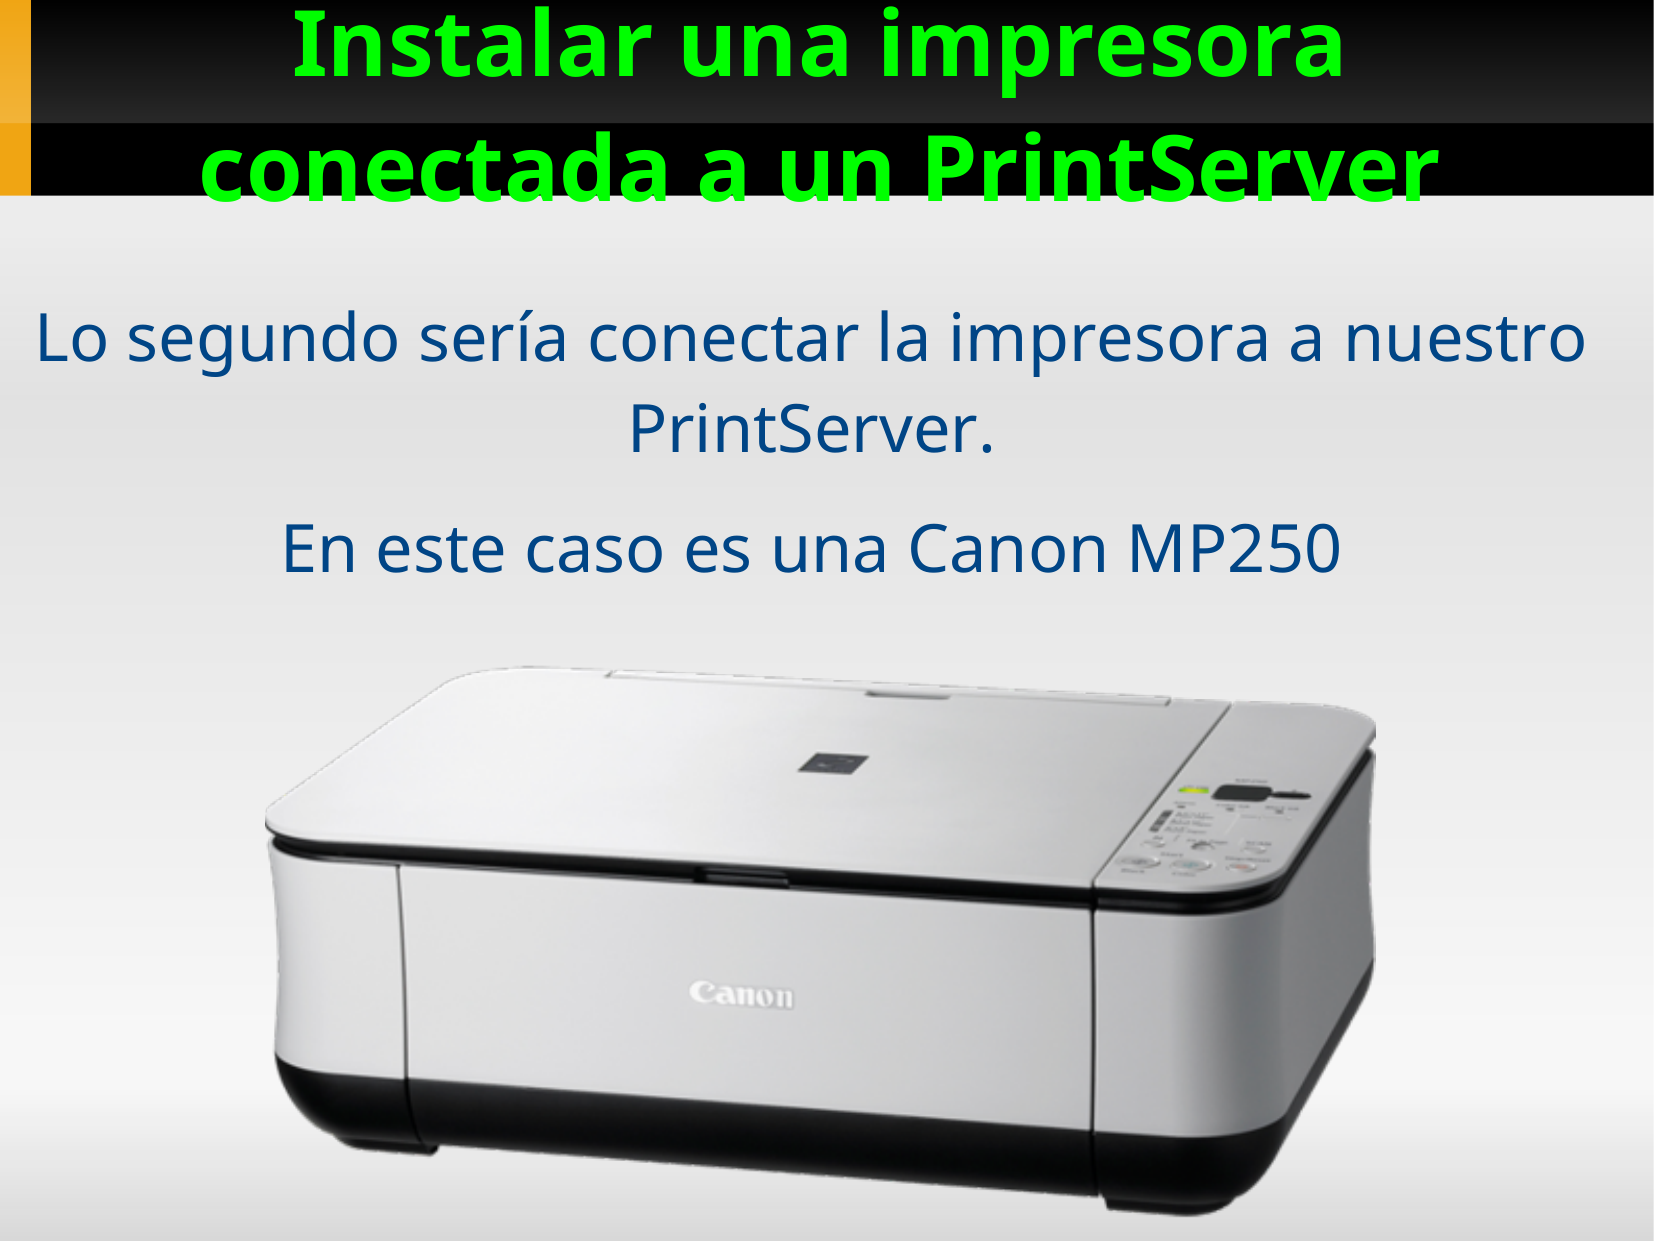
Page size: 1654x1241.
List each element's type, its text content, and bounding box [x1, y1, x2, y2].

picture [0, 0, 1654, 1241]
title Instalar una impresora conectada a un PrintServer [76, 0, 1565, 208]
list Lo segundo sería conectar la impresora a nuestro PrintServer. En este caso es una Canon MP250 [0, 290, 1625, 562]
